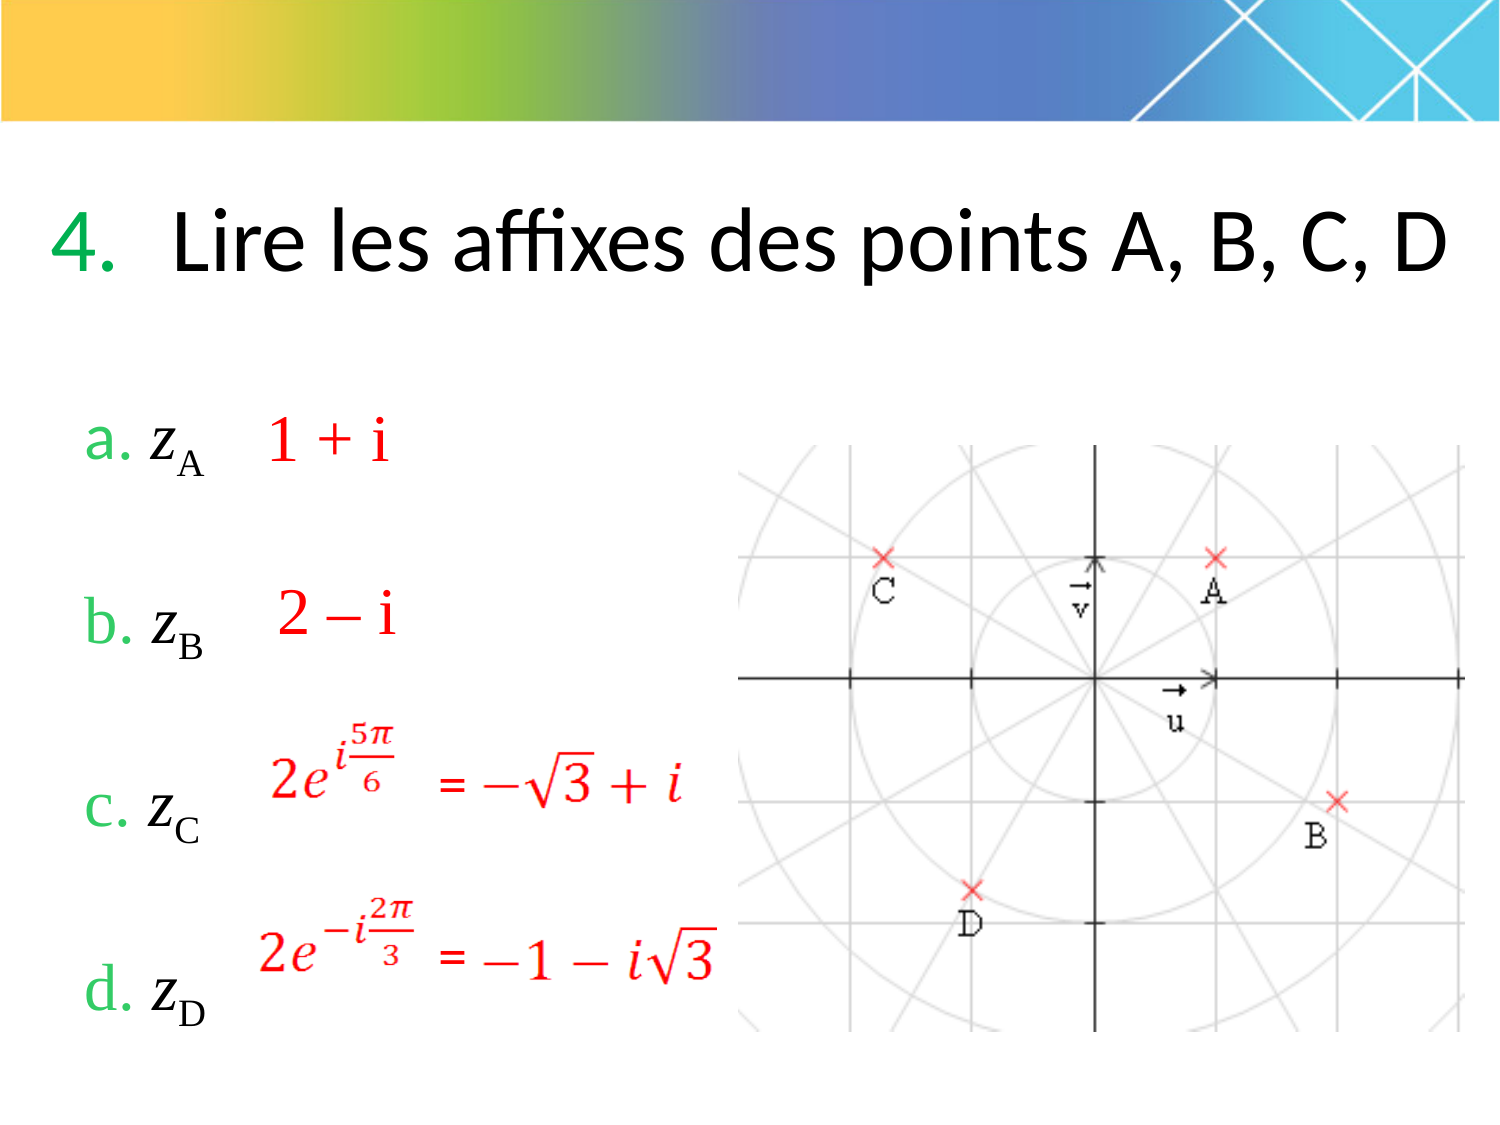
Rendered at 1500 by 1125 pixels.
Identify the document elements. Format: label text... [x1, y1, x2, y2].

title Lire les affixes des points A, B, C, D [35, 163, 1477, 305]
text_box a. zA b. zB c. zC d. zD [70, 385, 756, 1043]
picture [0, 0, 1500, 123]
picture [480, 738, 686, 815]
picture [480, 913, 717, 993]
text_box 1 + i [235, 386, 405, 483]
text_box = [410, 738, 483, 824]
picture [269, 714, 398, 811]
text_box = [410, 910, 483, 996]
picture [257, 890, 416, 986]
picture [738, 445, 1465, 1032]
text_box 2 – i [229, 560, 412, 656]
